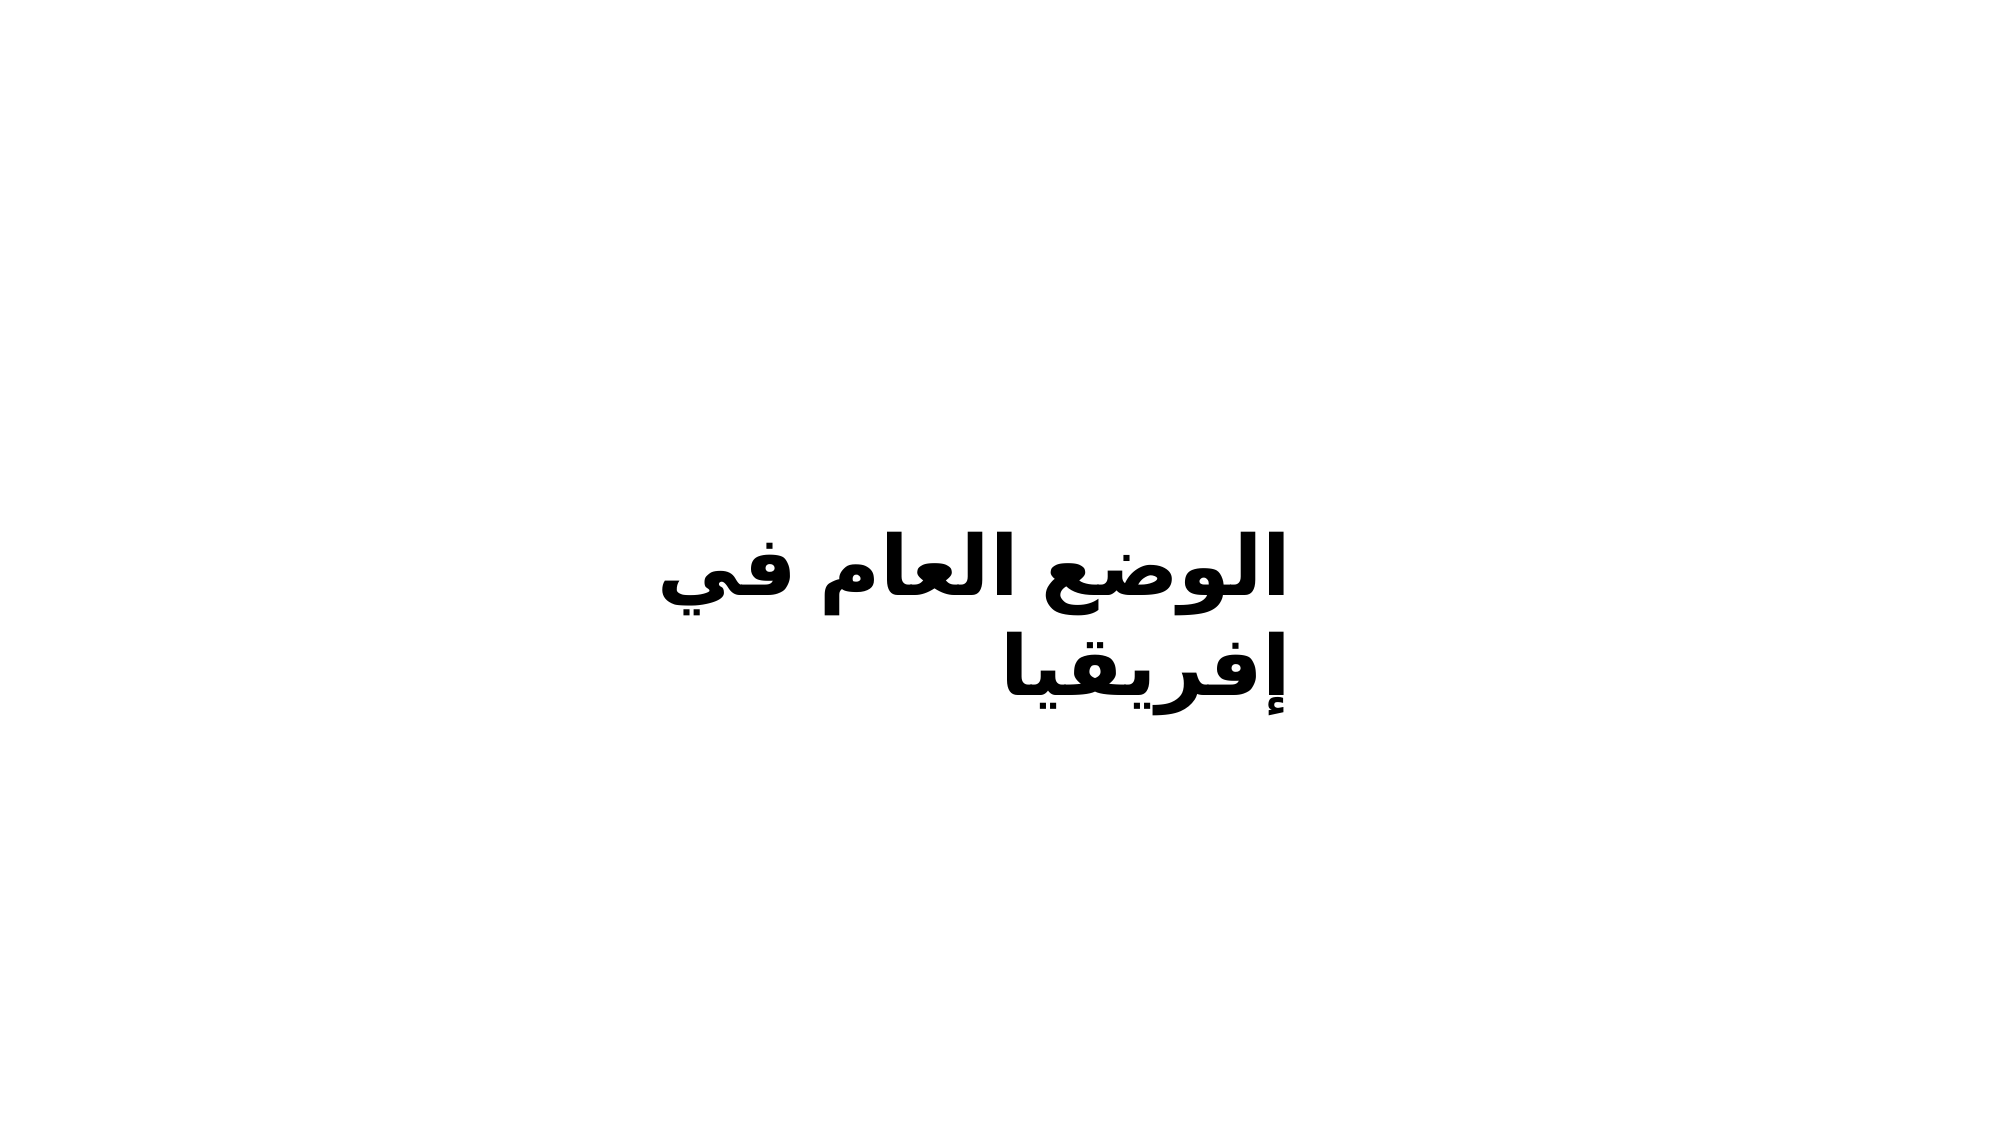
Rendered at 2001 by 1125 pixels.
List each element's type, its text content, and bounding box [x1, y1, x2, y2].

text_box الوضع العام في إفريقيا [643, 504, 1310, 621]
